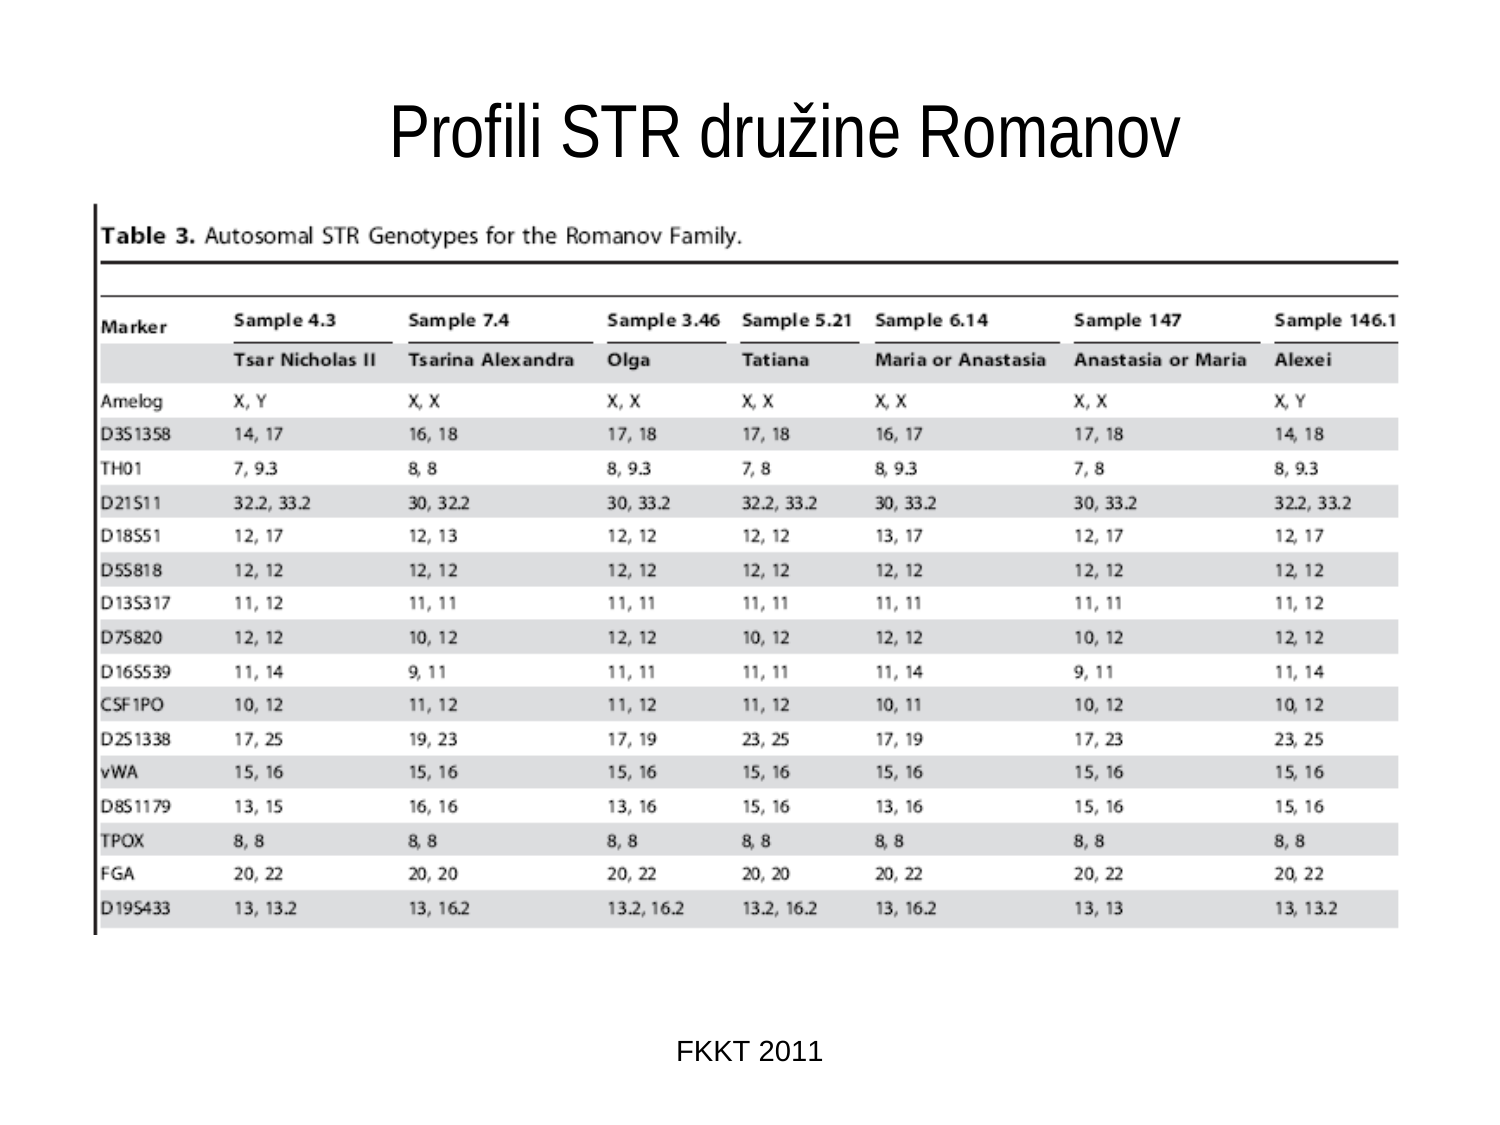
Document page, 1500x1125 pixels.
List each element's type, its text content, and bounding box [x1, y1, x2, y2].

text_box FKKT 2011 [512, 1024, 988, 1103]
text_box Profili STR družine Romanov [374, 74, 1198, 181]
picture [75, 187, 1399, 935]
